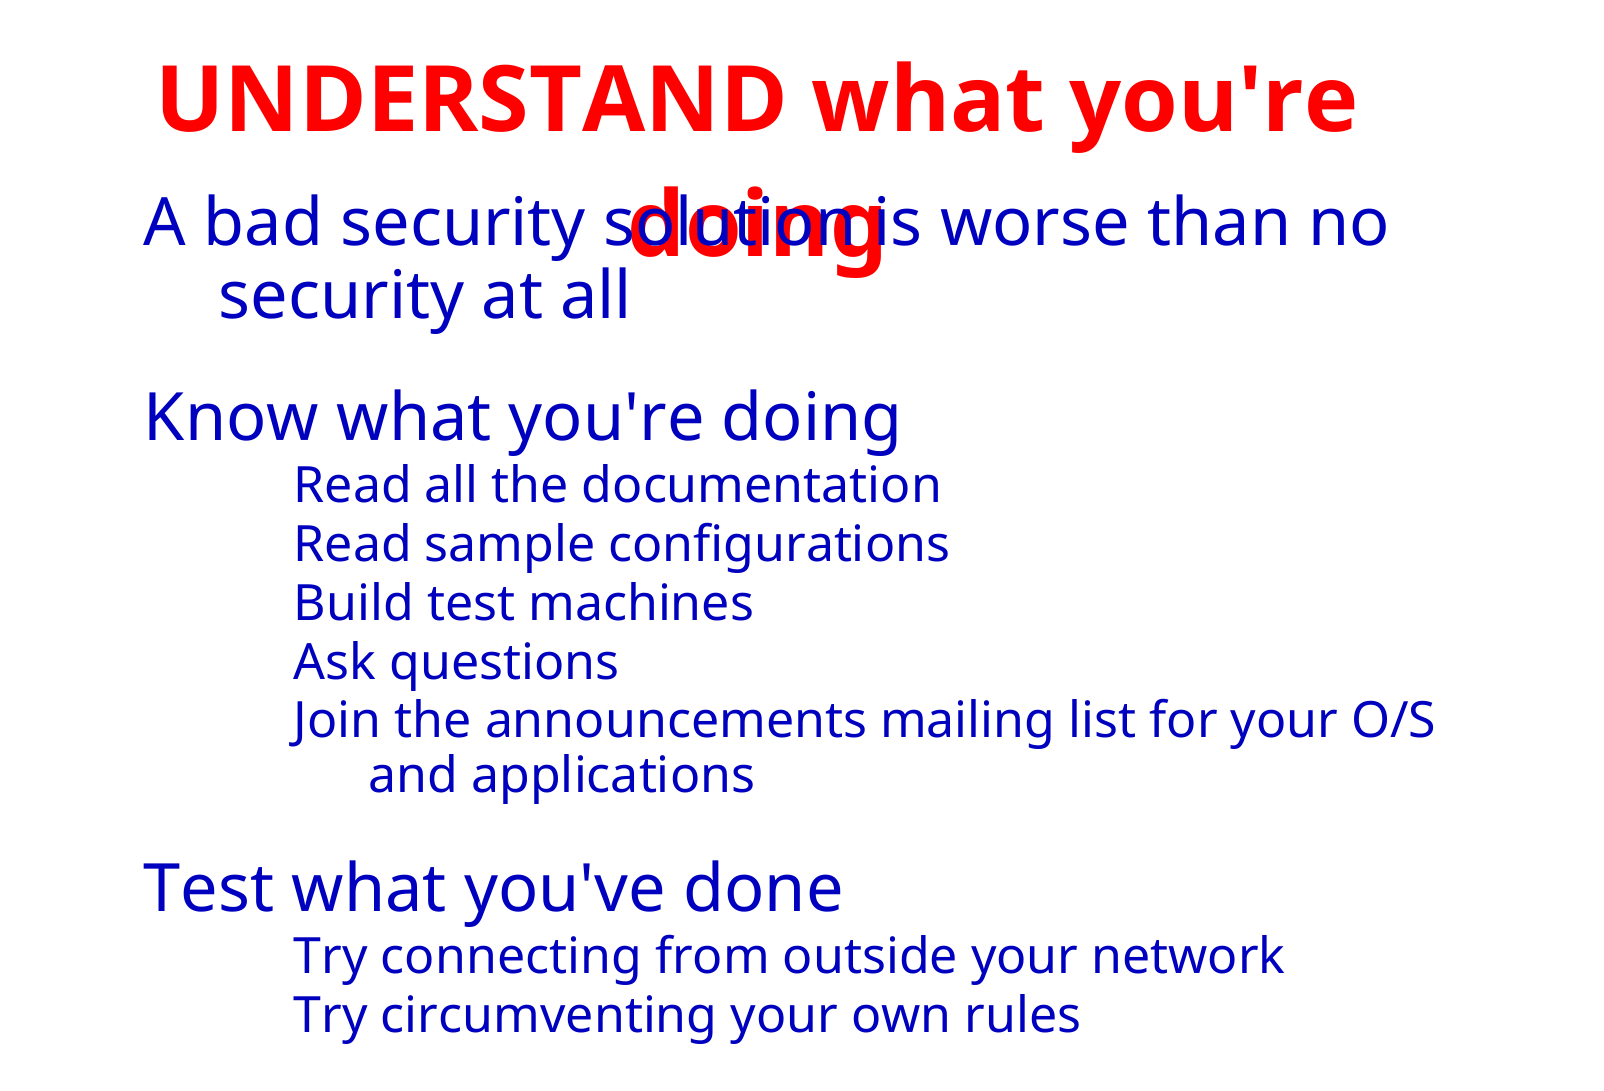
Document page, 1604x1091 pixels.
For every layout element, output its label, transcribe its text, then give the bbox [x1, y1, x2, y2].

list A bad security solution is worse than no security at all Know what you're doing Read all the documentation Read sample configurations Build test machines Ask questions Join the announcements mailing list for your O/S and applications Test what you've done Try connecting from outside your network Try circumventing your own rules [144, 187, 1463, 1045]
title UNDERSTAND what you're doing [32, 33, 1484, 144]
